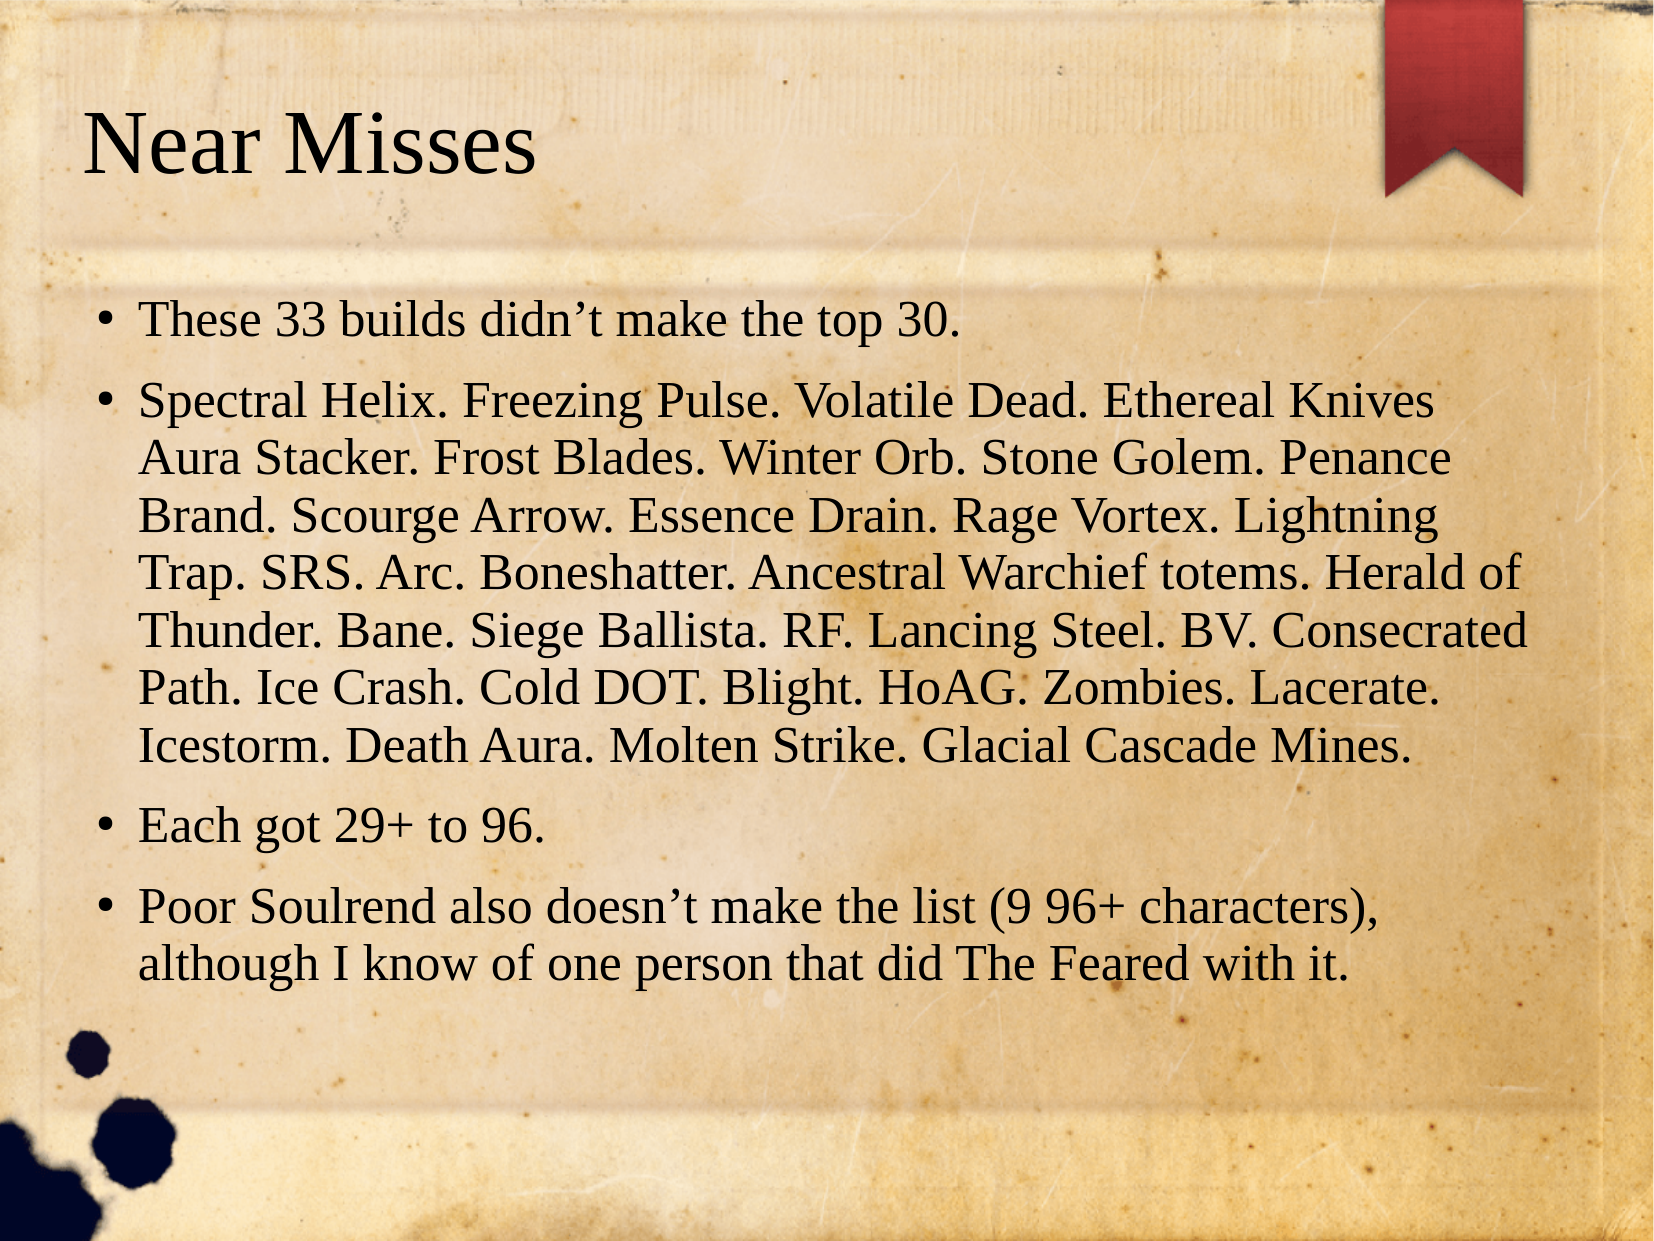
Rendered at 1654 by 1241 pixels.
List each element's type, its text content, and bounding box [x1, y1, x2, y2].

list These 33 builds didn’t make the top 30. Spectral Helix. Freezing Pulse. Volatile Dead. Ethereal Knives Aura Stacker. Frost Blades. Winter Orb. Stone Golem. Penance Brand. Scourge Arrow. Essence Drain. Rage Vortex. Lightning Trap. SRS. Arc. Boneshatter. Ancestral Warchief totems. Herald of Thunder. Bane. Siege Ballista. RF. Lancing Steel. BV. Consecrated Path. Ice Crash. Cold DOT. Blight. HoAG. Zombies. Lacerate. Icestorm. Death Aura. Molten Strike. Glacial Cascade Mines. Each got 29+ to 96. Poor Soulrend also doesn’t make the list (9 96+ characters), although I know of one person that did The Feared with it. [82, 290, 1538, 1010]
picture [0, 0, 1654, 1241]
title Near Misses [82, 49, 1347, 237]
